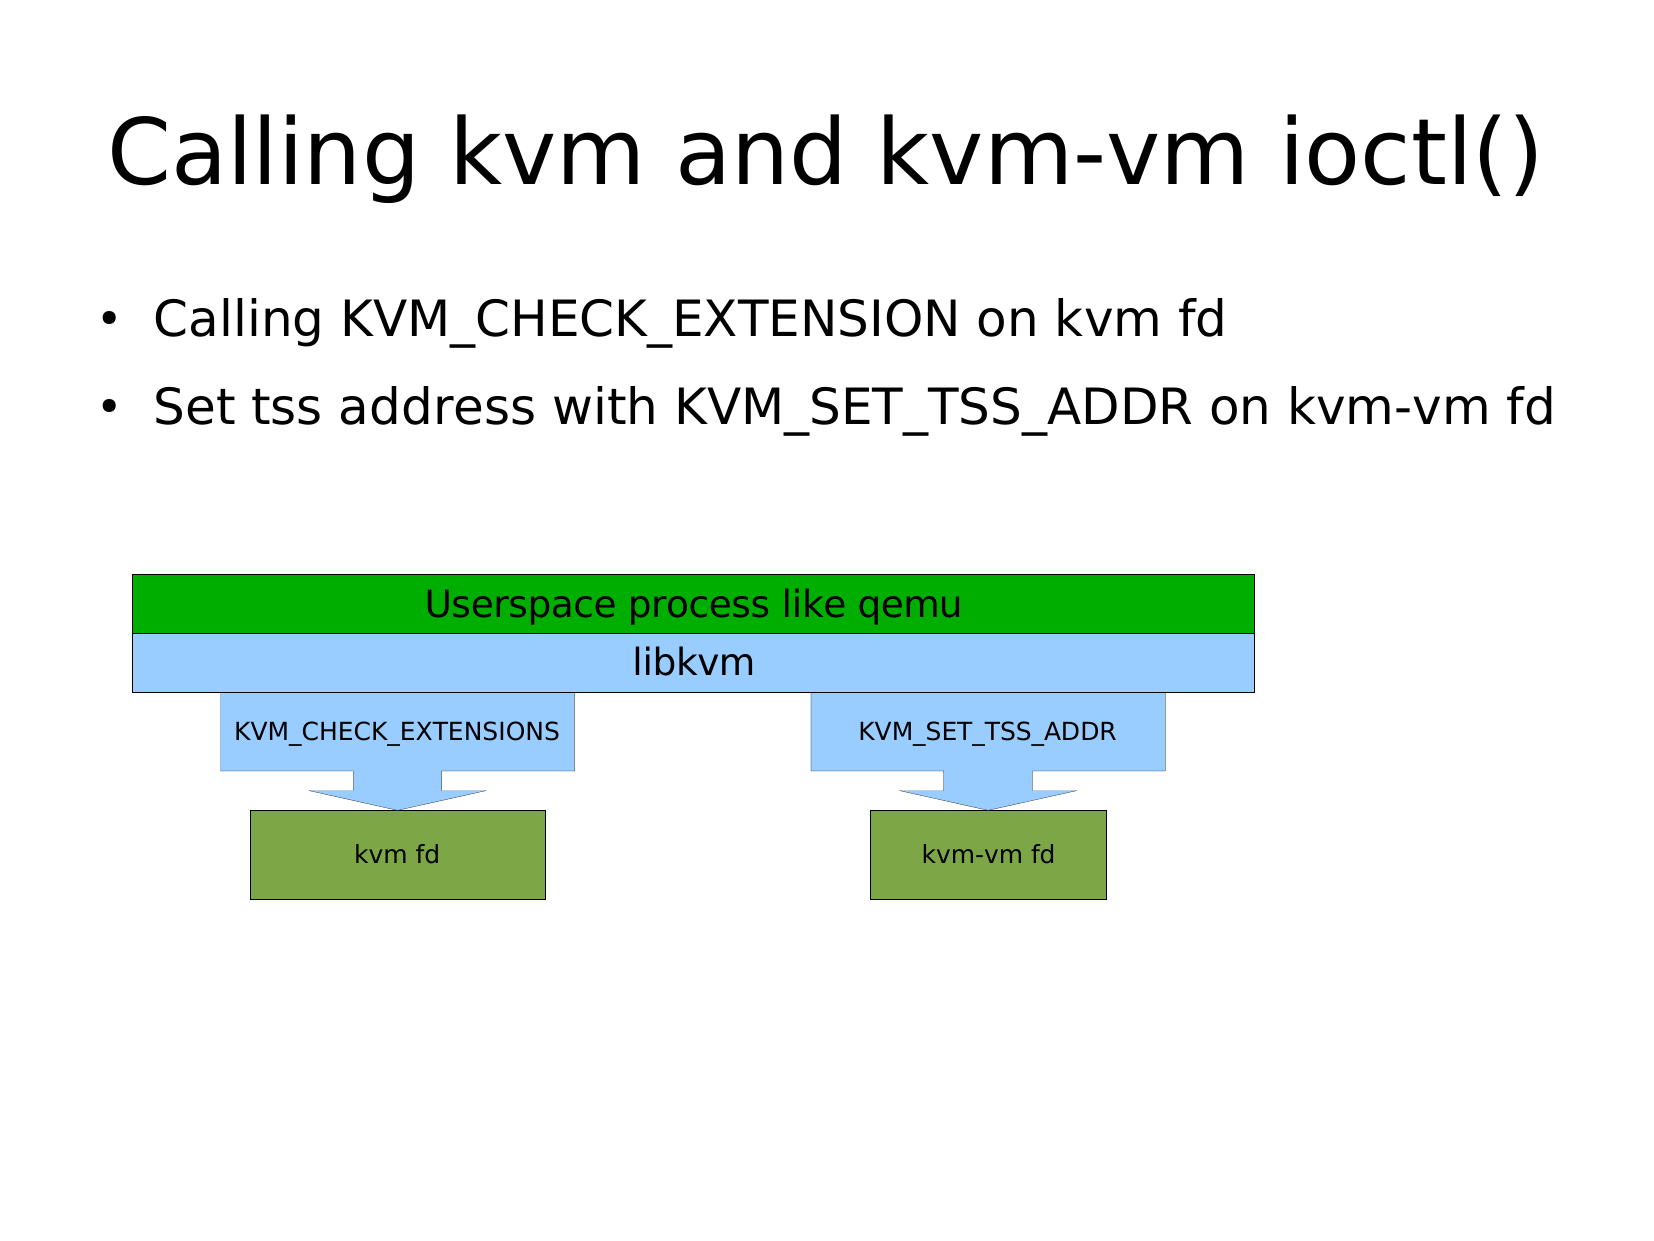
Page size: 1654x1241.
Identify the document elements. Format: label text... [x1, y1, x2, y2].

list Calling KVM_CHECK_EXTENSION on kvm fd Set tss address with KVM_SET_TSS_ADDR on kvm-vm fd [82, 290, 1571, 531]
title Calling kvm and kvm-vm ioctl() [82, 56, 1571, 250]
chart [82, 531, 1571, 922]
